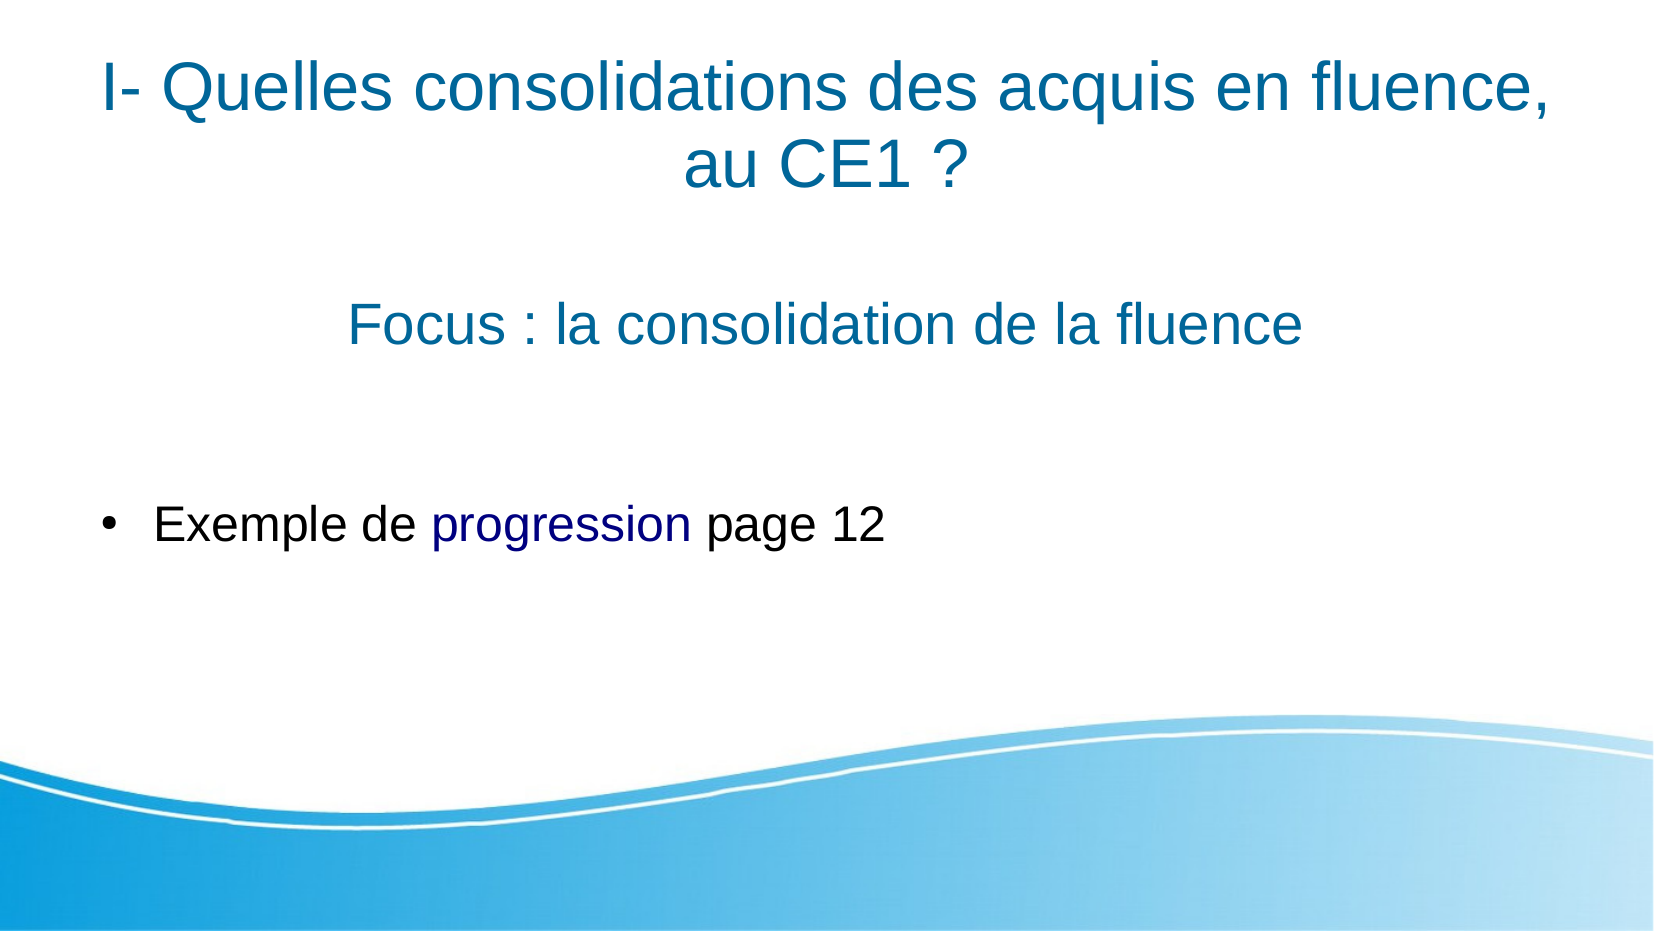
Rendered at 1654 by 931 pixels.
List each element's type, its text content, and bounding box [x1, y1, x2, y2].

title I- Quelles consolidations des acquis en fluence, au CE1 ? [82, 47, 1571, 203]
picture [0, 714, 1654, 931]
title Focus : la consolidation de la fluence [82, 246, 1571, 402]
list Exemple de progression page 12 [82, 496, 1571, 662]
